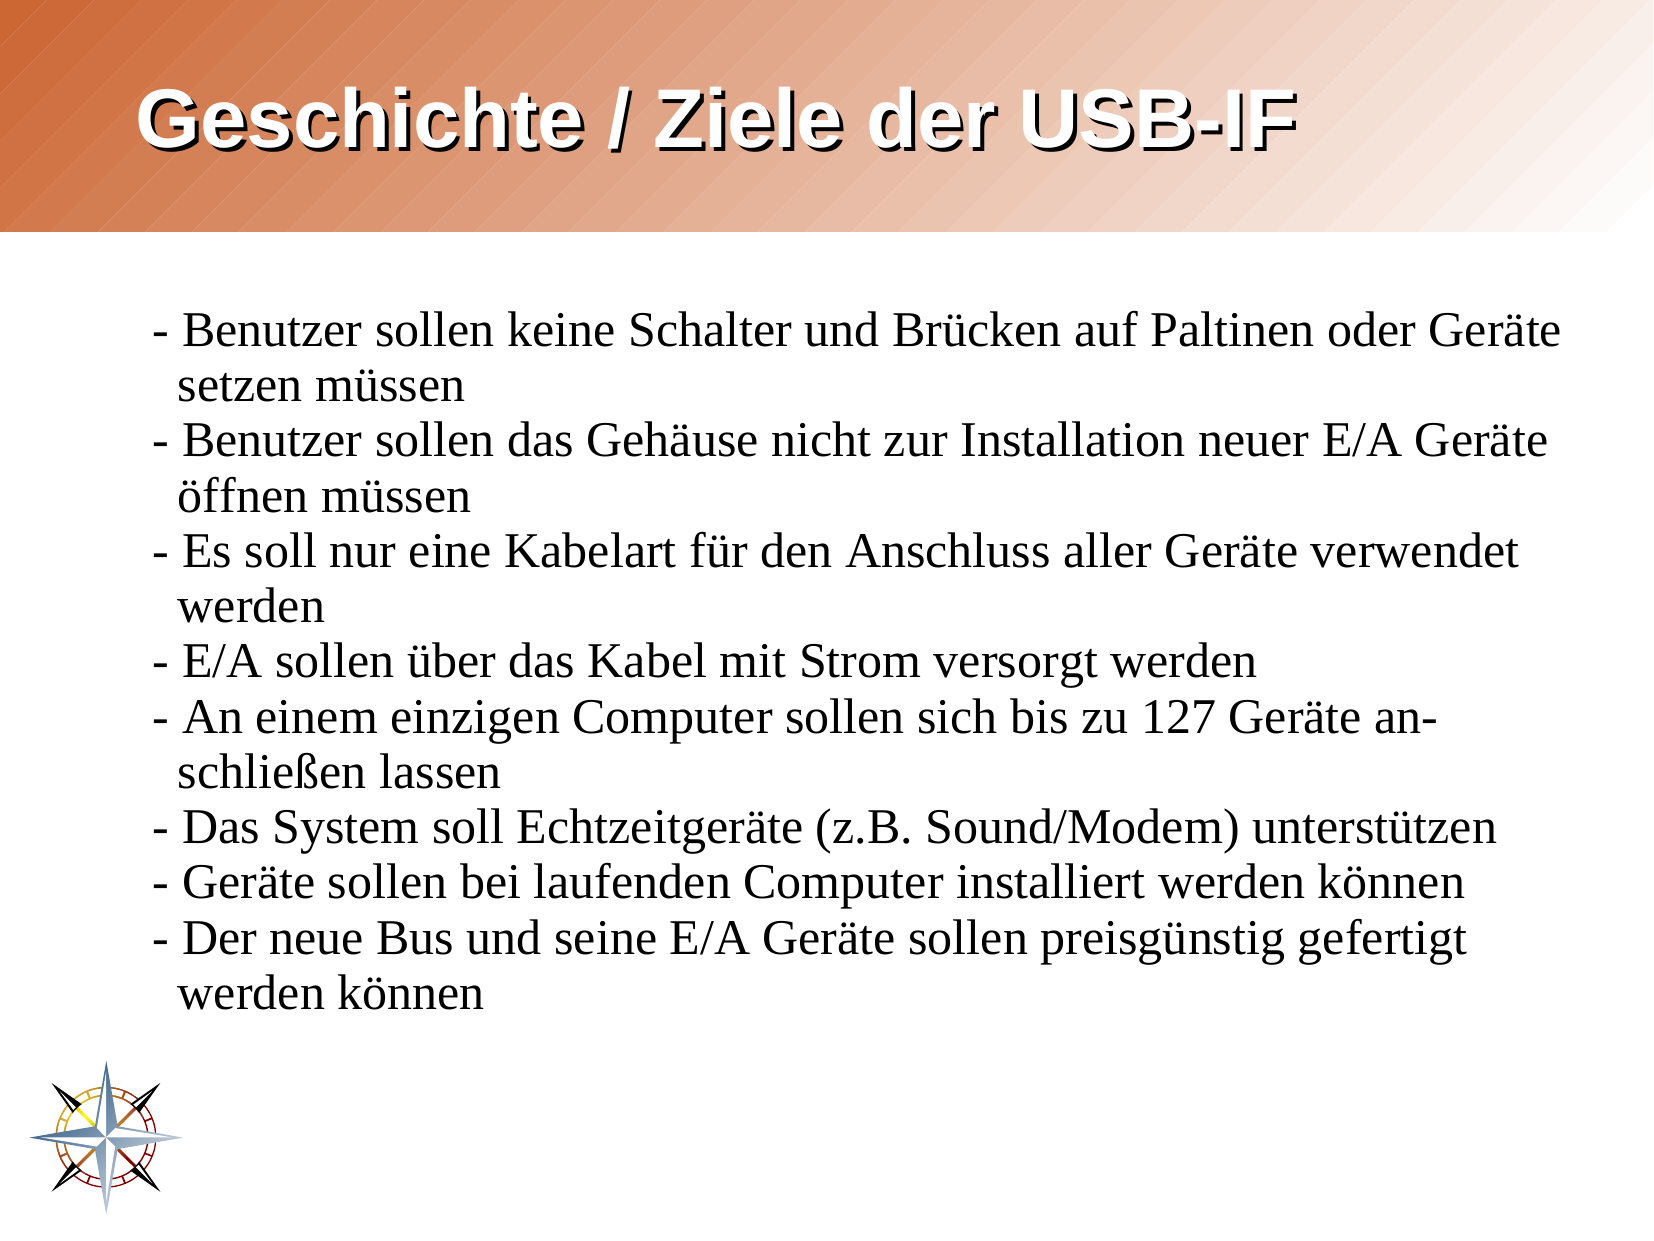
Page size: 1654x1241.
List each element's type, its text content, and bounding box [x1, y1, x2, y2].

title Geschichte / Ziele der USB-IF [135, 0, 1422, 238]
text_box - Benutzer sollen keine Schalter und Brücken auf Paltinen oder Geräte setzen müssen - Benutzer sollen das Gehäuse nicht zur Installation neuer E/A Geräte öffnen müssen - Es soll nur eine Kabelart für den Anschluss aller Geräte verwendet werden - E/A sollen über das Kabel mit Strom versorgt werden - An einem einzigen Computer sollen sich bis zu 127 Geräte an- schließen lassen - Das System soll Echtzeitgeräte (z.B. Sound/Modem) unterstützen - Geräte sollen bei laufenden Computer installiert werden können - Der neue Bus und seine E/A Geräte sollen preisgünstig gefertigt werden können [152, 301, 1565, 1034]
